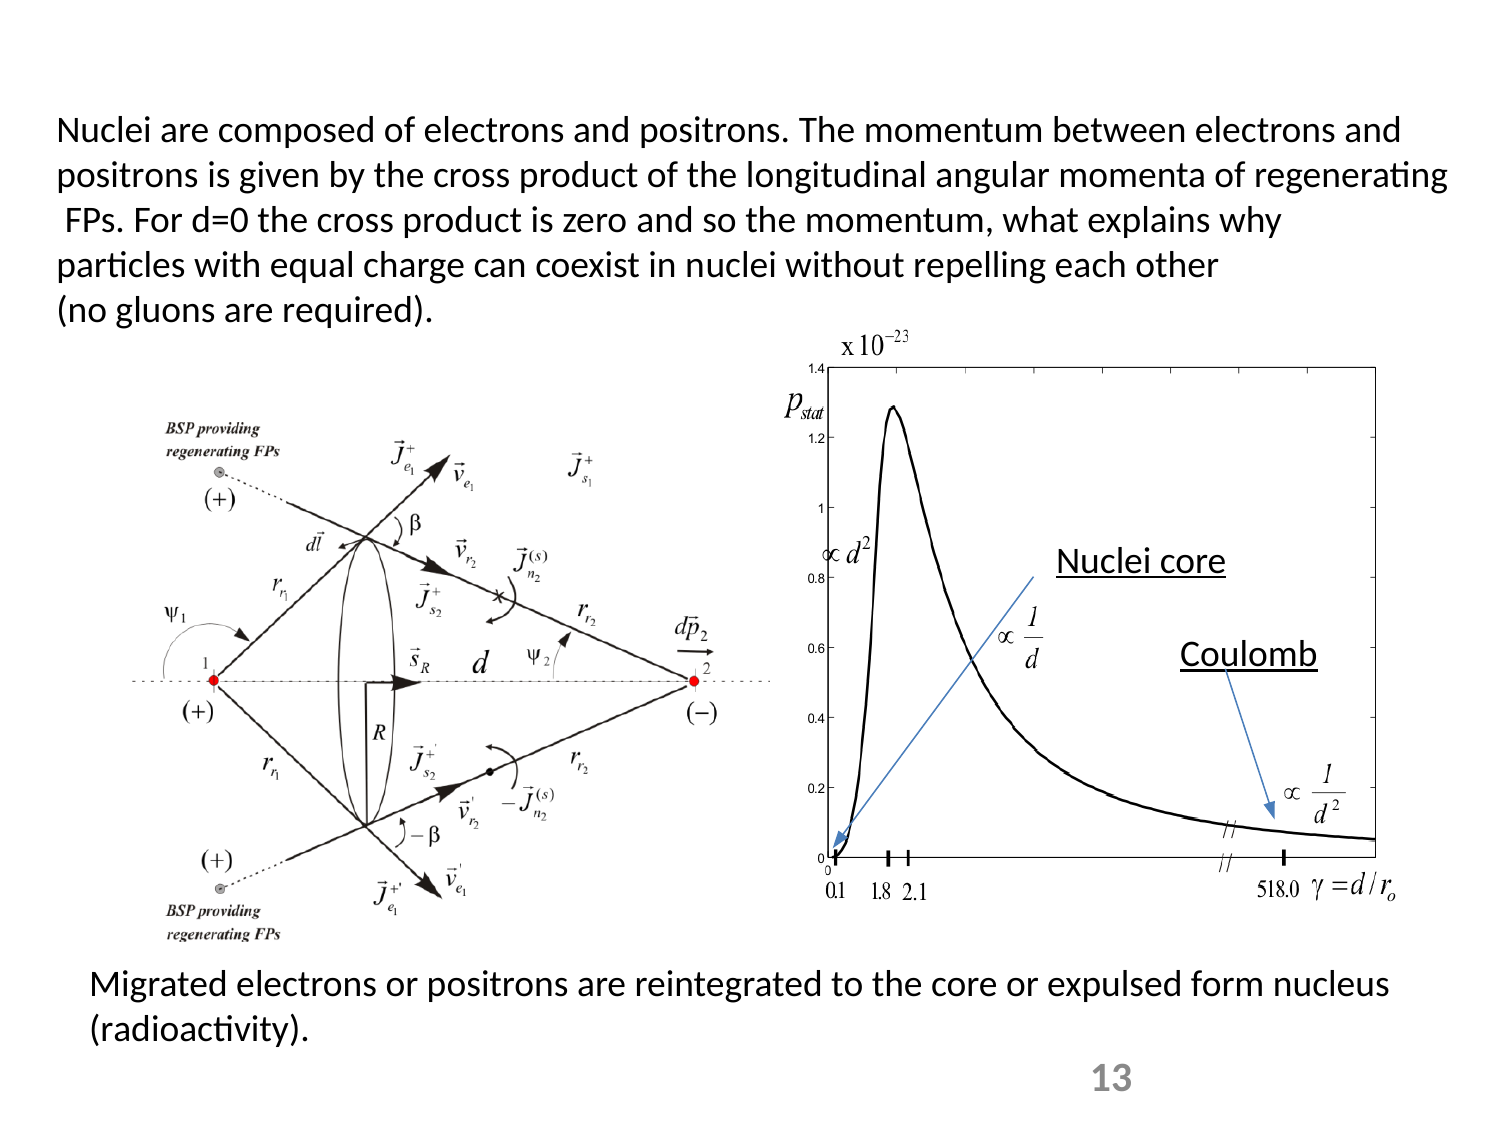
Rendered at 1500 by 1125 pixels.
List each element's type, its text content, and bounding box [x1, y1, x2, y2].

text_box Migrated electrons or positrons are reintegrated to the core or expulsed form nucleus (radioactivity). [74, 951, 1422, 1058]
text_box [1074, 1042, 1426, 1103]
text_box Nuclei core [1041, 528, 1245, 590]
text_box Coulomb [1165, 621, 1335, 683]
text_box Nuclei are composed of electrons and positrons. The momentum between electrons and positrons is given by the cross product of the longitudinal angular momenta of regenerating FPs. For d=0 the cross product is zero and so the momentum, what explains why particles with equal charge can coexist in nuclei without repelling each other (no gluons are required). [41, 97, 1481, 340]
picture [132, 422, 770, 943]
picture [779, 249, 1398, 910]
